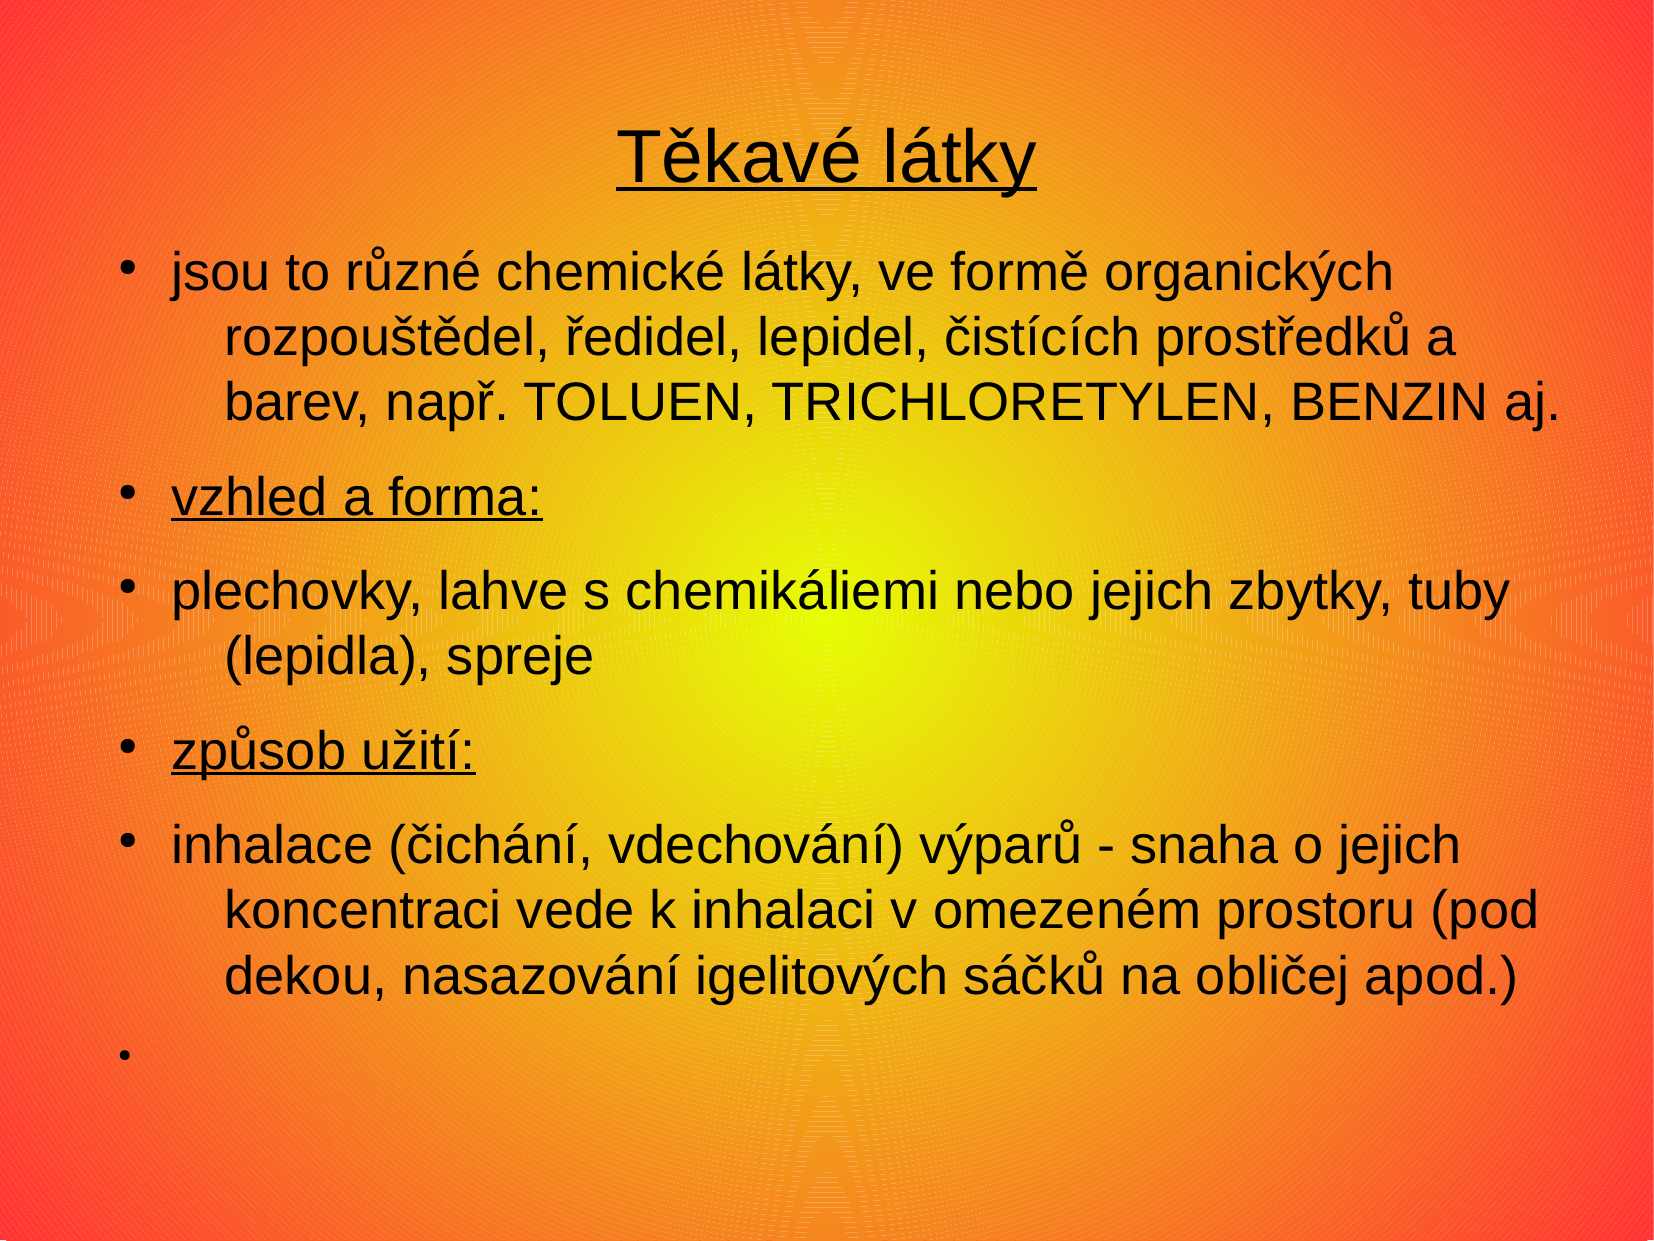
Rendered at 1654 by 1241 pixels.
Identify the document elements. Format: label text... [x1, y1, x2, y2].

list jsou to různé chemické látky, ve formě organických rozpouštědel, ředidel, lepidel, čistících prostředků a barev, např. TOLUEN, TRICHLORETYLEN, BENZIN aj. vzhled a forma: plechovky, lahve s chemikáliemi nebo jejich zbytky, tuby (lepidla), spreje způsob užití: inhalace (čichání, vdechování) výparů - snaha o jejich koncentraci vede k inhalaci v omezeném prostoru (pod dekou, nasazování igelitových sáčků na obličej apod.) [82, 236, 1571, 1055]
title Těkavé látky [82, 49, 1571, 236]
